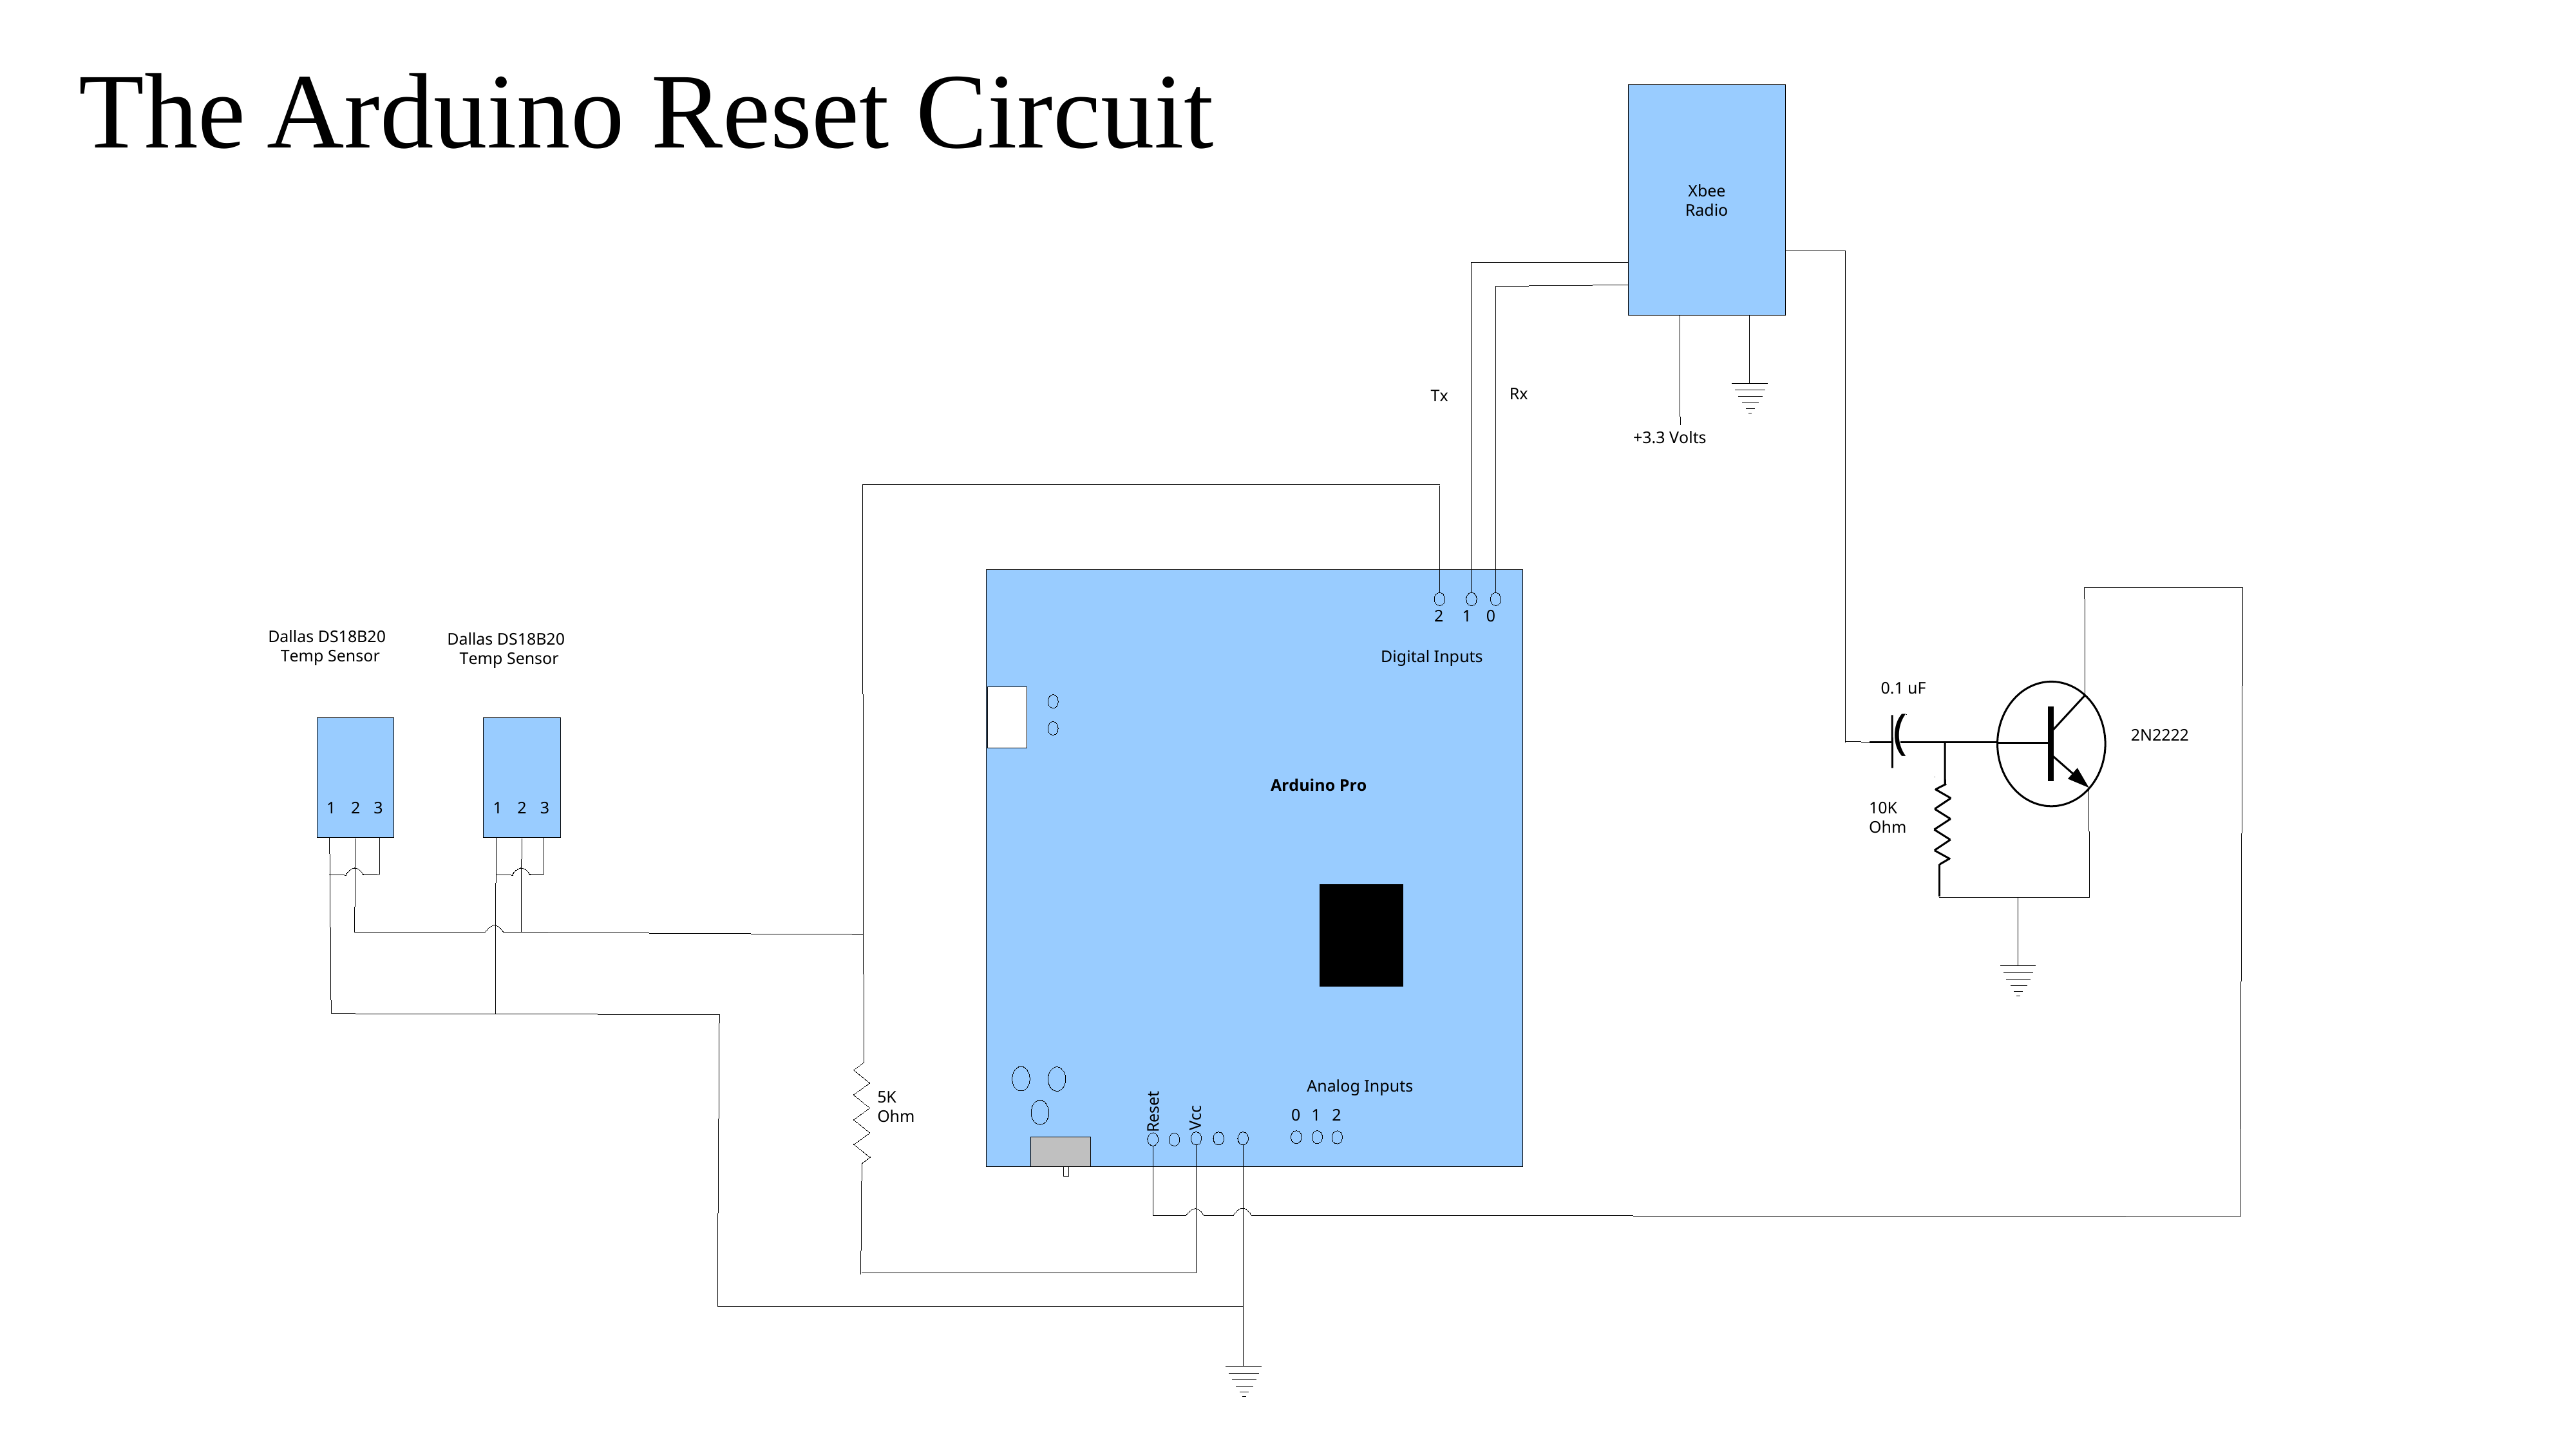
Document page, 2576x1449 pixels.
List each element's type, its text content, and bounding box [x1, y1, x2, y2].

text_box 0.1 uF [1871, 673, 1945, 708]
title The Arduino Reset Circuit [73, 17, 2503, 192]
text_box [317, 717, 394, 793]
text_box 10K Ohm [1859, 793, 1920, 858]
text_box [483, 717, 561, 793]
text_box Xbee Radio [1628, 84, 1786, 316]
text_box 2 [1425, 601, 1452, 636]
text_box Arduino Pro [1261, 770, 1464, 830]
text_box 2 [341, 793, 364, 850]
text_box 2 [507, 793, 531, 850]
text_box Tx [1421, 380, 1480, 417]
text_box 1 [317, 793, 341, 850]
text_box 1 [1302, 1099, 1322, 1135]
text_box Rx [1500, 379, 1558, 415]
text_box 3 [364, 793, 410, 850]
text_box 3 [531, 793, 576, 850]
text_box Dallas DS18B20 Temp Sensor [258, 621, 426, 688]
text_box Analog Inputs [1297, 1070, 1434, 1106]
text_box 5K Ohm [867, 1082, 978, 1182]
text_box 0 [1477, 601, 1508, 636]
text_box [986, 569, 1523, 1177]
text_box 1 [483, 793, 507, 850]
text_box +3.3 Volts [1624, 422, 1733, 487]
text_box Dallas DS18B20 Temp Sensor [437, 623, 605, 690]
text_box ( [1883, 708, 1924, 806]
text_box 2 [1322, 1099, 1354, 1135]
text_box 1 [1452, 601, 1477, 636]
text_box Digital Inputs [1371, 641, 1520, 701]
text_box Vcc [1184, 1017, 1226, 1141]
text_box 0 [1282, 1099, 1302, 1135]
text_box Reset [1138, 1009, 1184, 1142]
text_box 2N2222 [2121, 720, 2209, 755]
